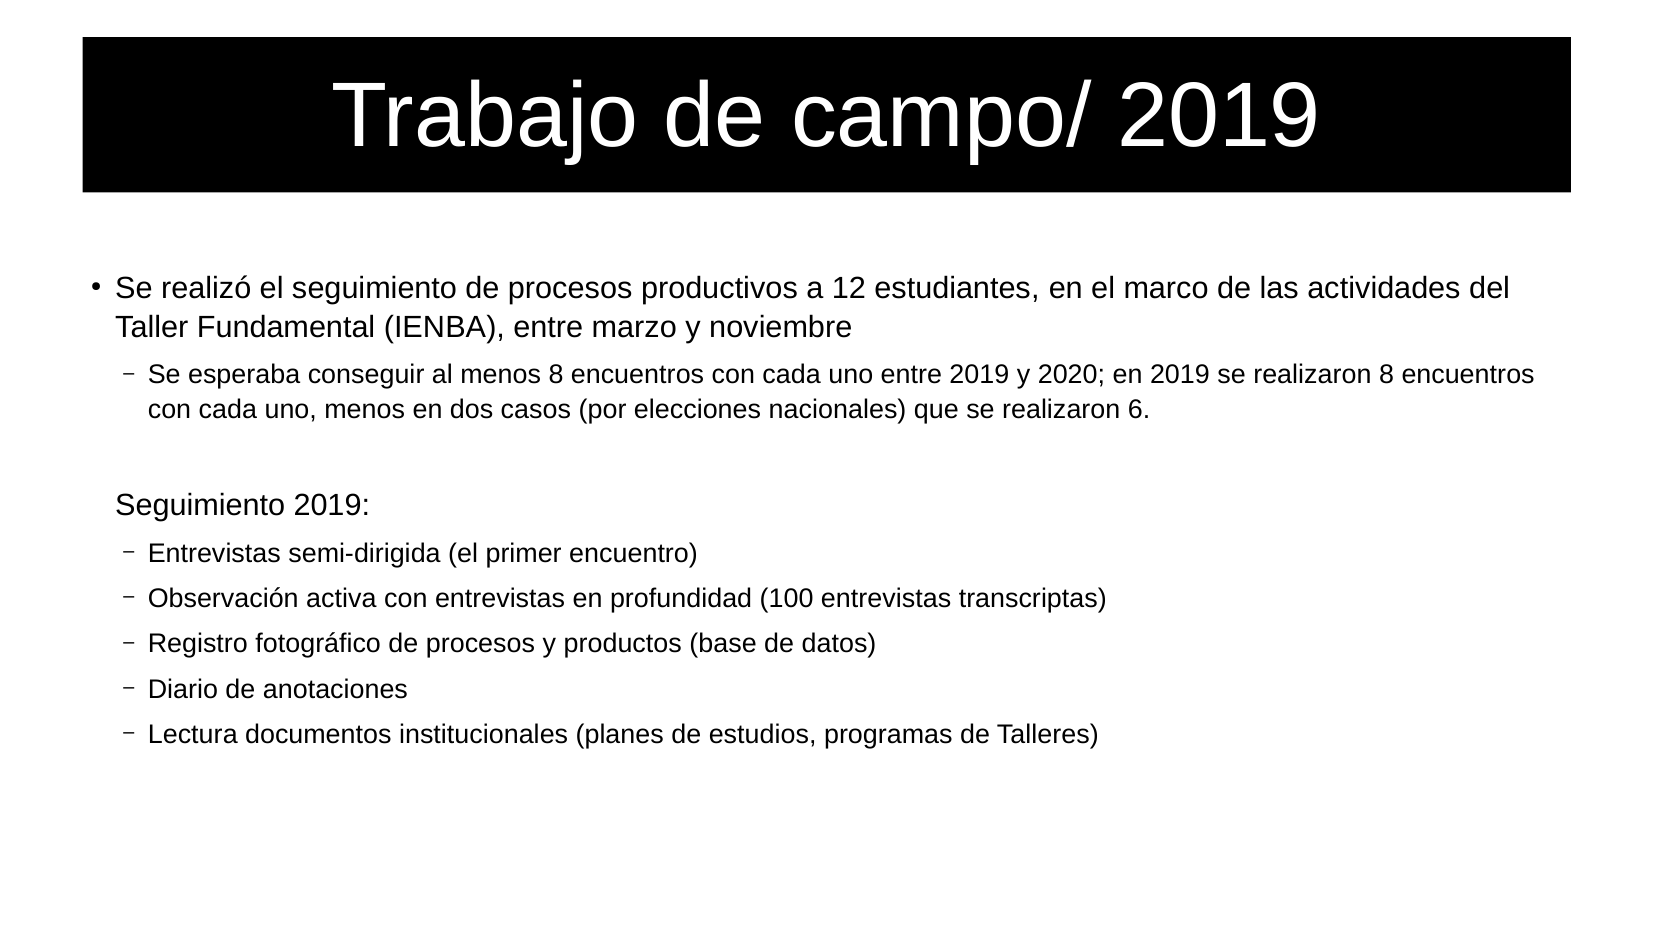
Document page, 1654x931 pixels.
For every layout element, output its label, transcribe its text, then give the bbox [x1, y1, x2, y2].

title Trabajo de campo/ 2019 [82, 37, 1571, 193]
list Se realizó el seguimiento de procesos productivos a 12 estudiantes, en el marco de las actividades del Taller Fundamental (IENBA), entre marzo y noviembre Se esperaba conseguir al menos 8 encuentros con cada uno entre 2019 y 2020; en 2019 se realizaron 8 encuentros con cada uno, menos en dos casos (por elecciones nacionales) que se realizaron 6. Seguimiento 2019: Entrevistas semi-dirigida (el primer encuentro) Observación activa con entrevistas en profundidad (100 entrevistas transcriptas) Registro fotográfico de procesos y productos (base de datos) Diario de anotaciones Lectura documentos institucionales (planes de estudios, programas de Talleres) [82, 217, 1571, 758]
